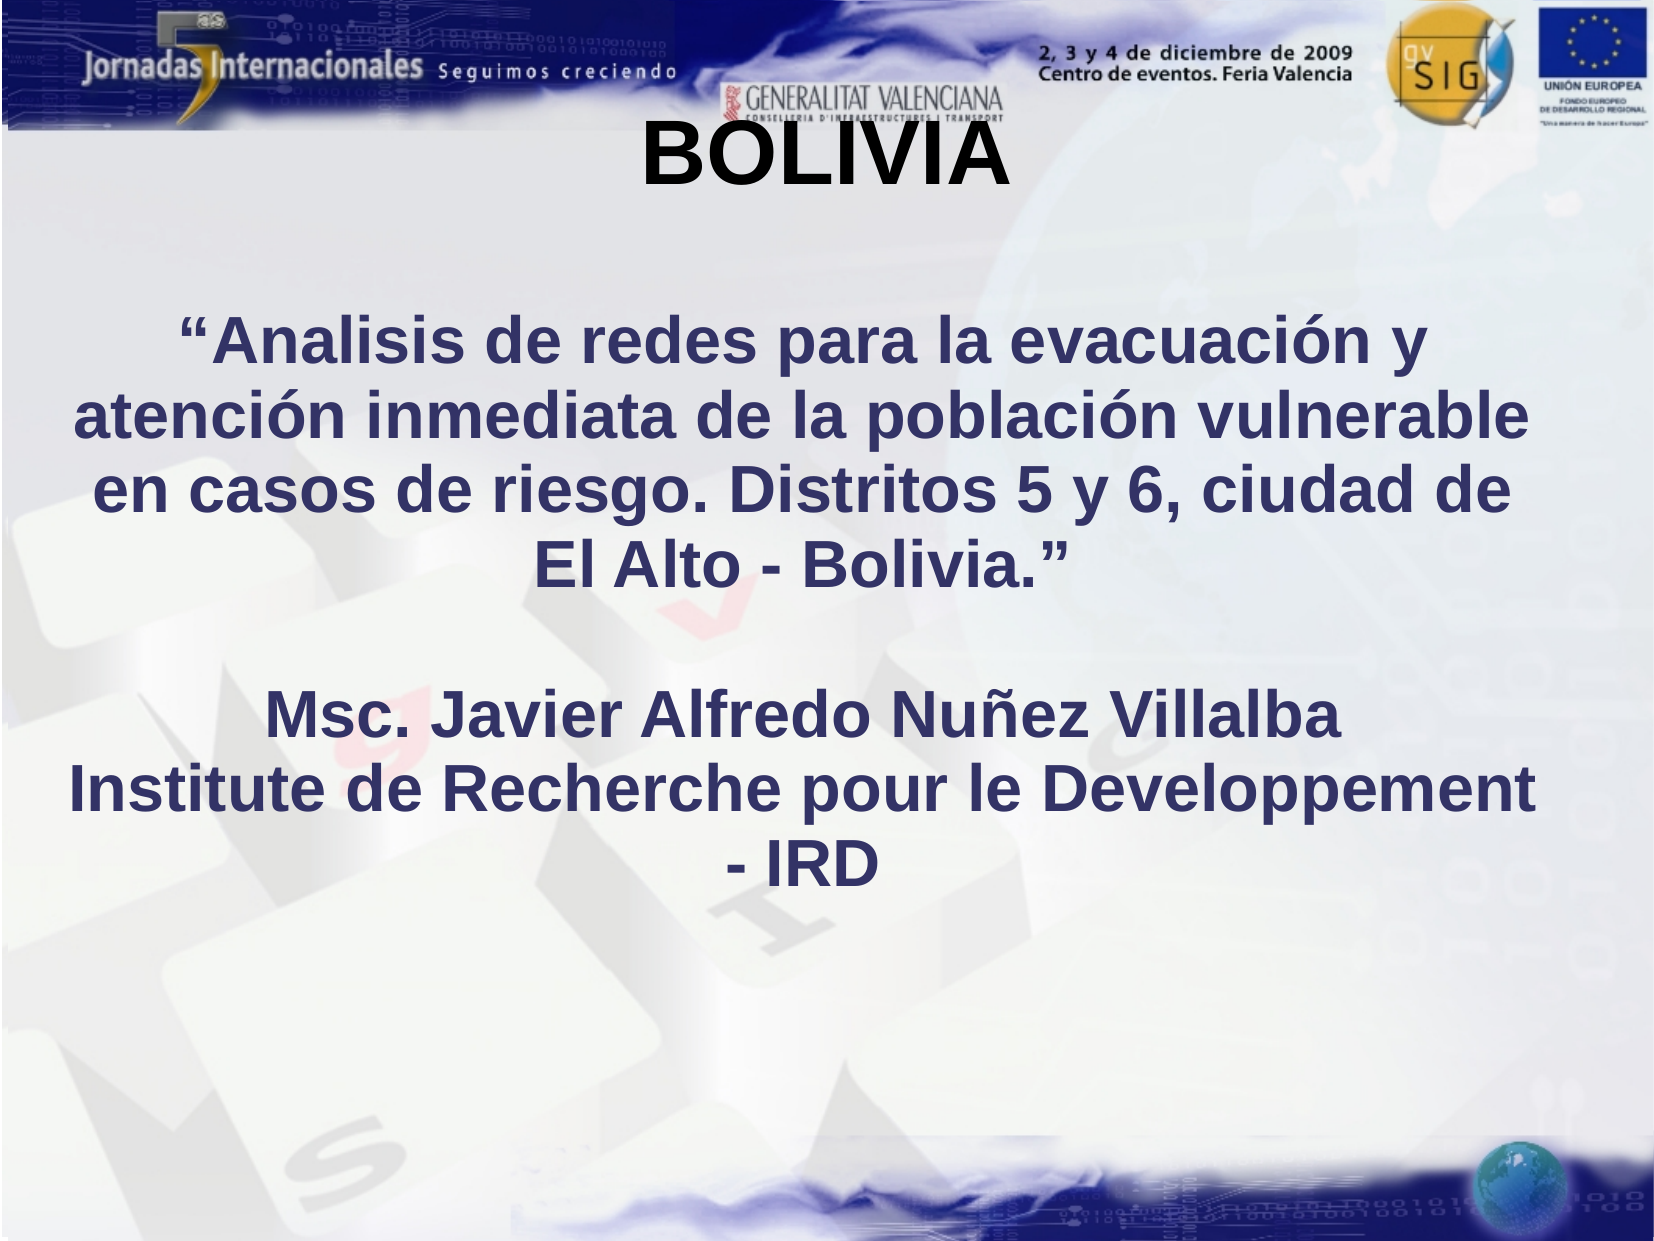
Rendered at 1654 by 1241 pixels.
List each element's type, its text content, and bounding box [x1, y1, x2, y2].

text_box “Analisis de redes para la evacuación y atención inmediata de la población vulnerable en casos de riesgo. Distritos 5 y 6, ciudad de El Alto - Bolivia.” Msc. Javier Alfredo Nuñez Villalba Institute de Recherche pour le Developpement - IRD [59, 302, 1548, 976]
picture [2, 0, 1654, 1241]
title BOLIVIA [82, 56, 1571, 250]
